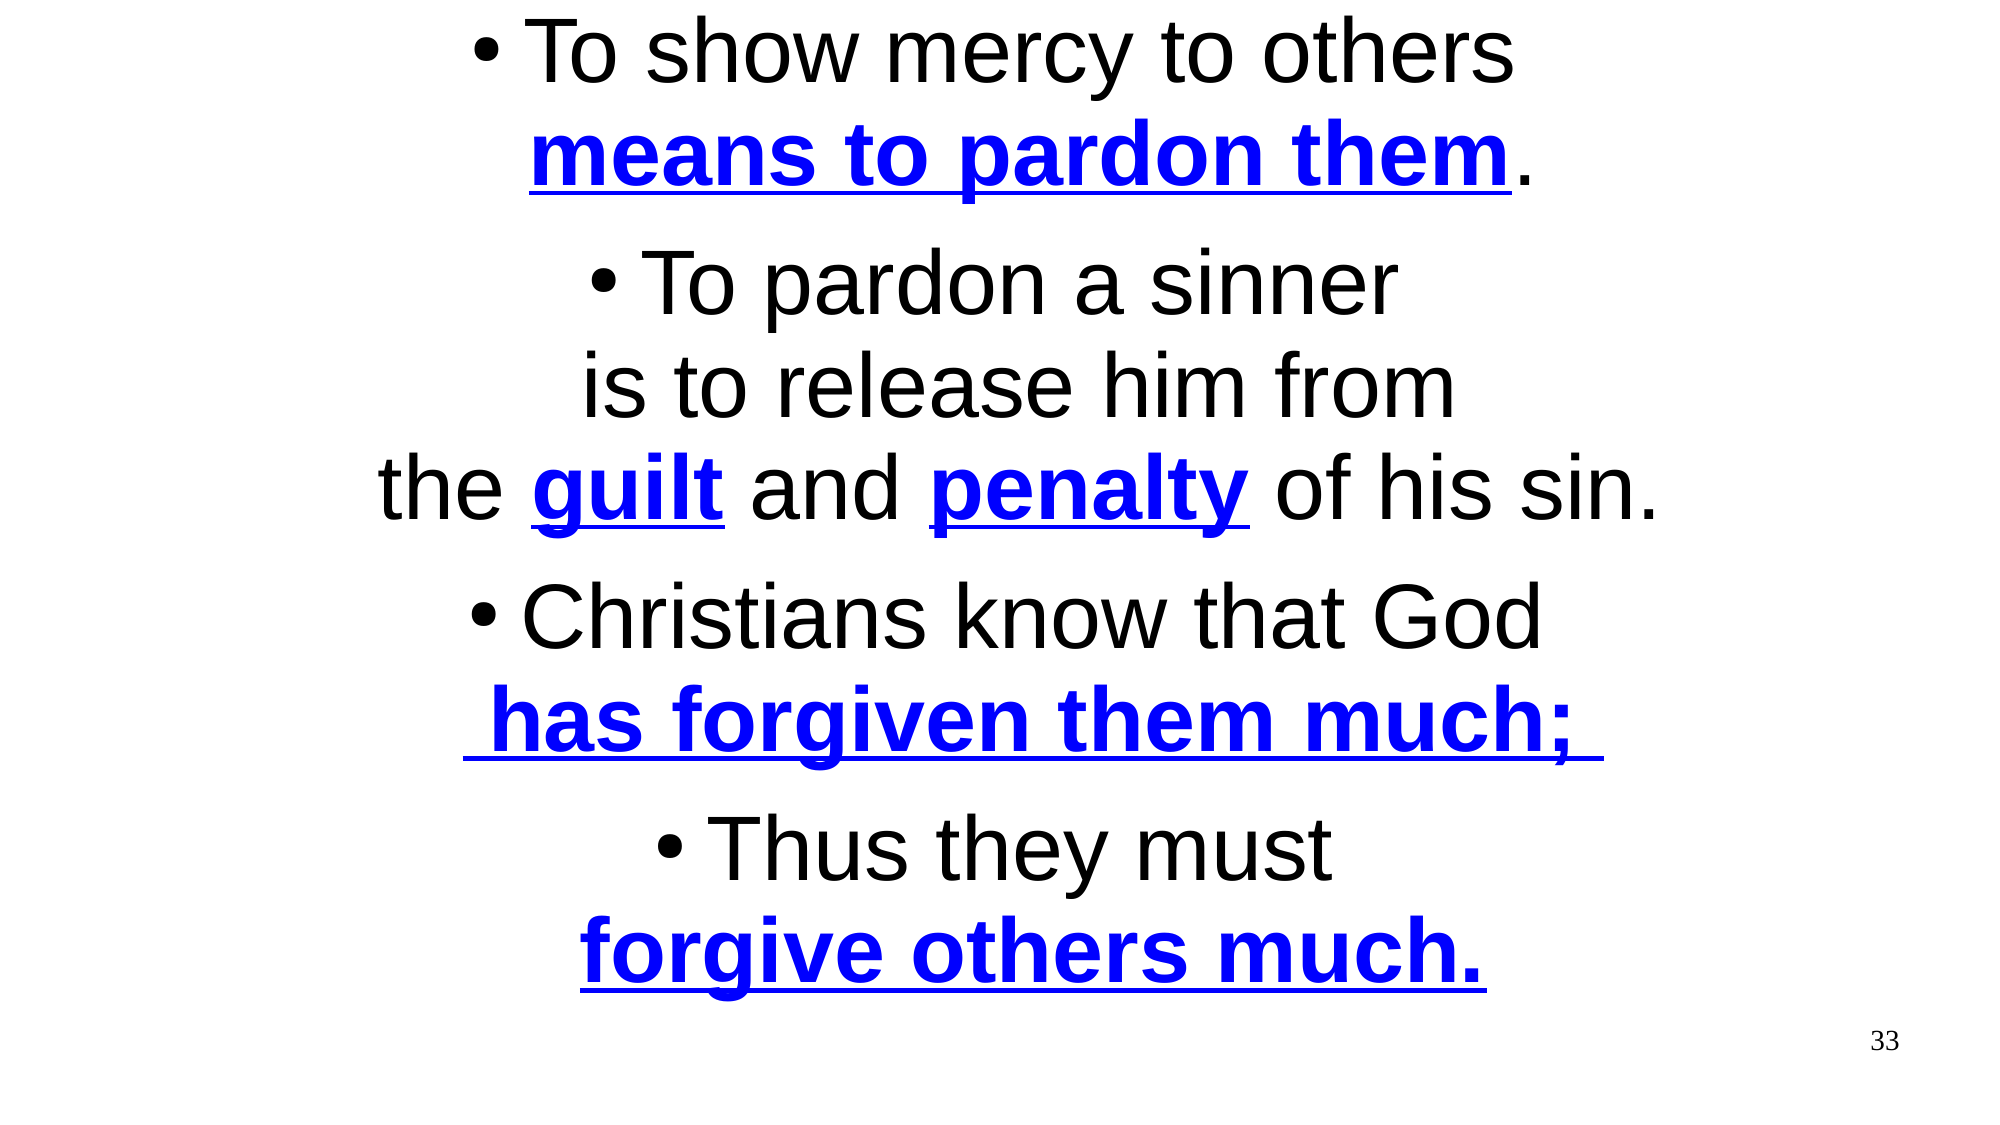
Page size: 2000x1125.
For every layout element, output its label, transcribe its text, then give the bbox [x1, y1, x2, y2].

list To show mercy to others means to pardon them. To pardon a sinner is to release him from the guilt and penalty of his sin. Christians know that God has forgiven them much; Thus they must forgive others much. [0, 0, 1996, 1123]
